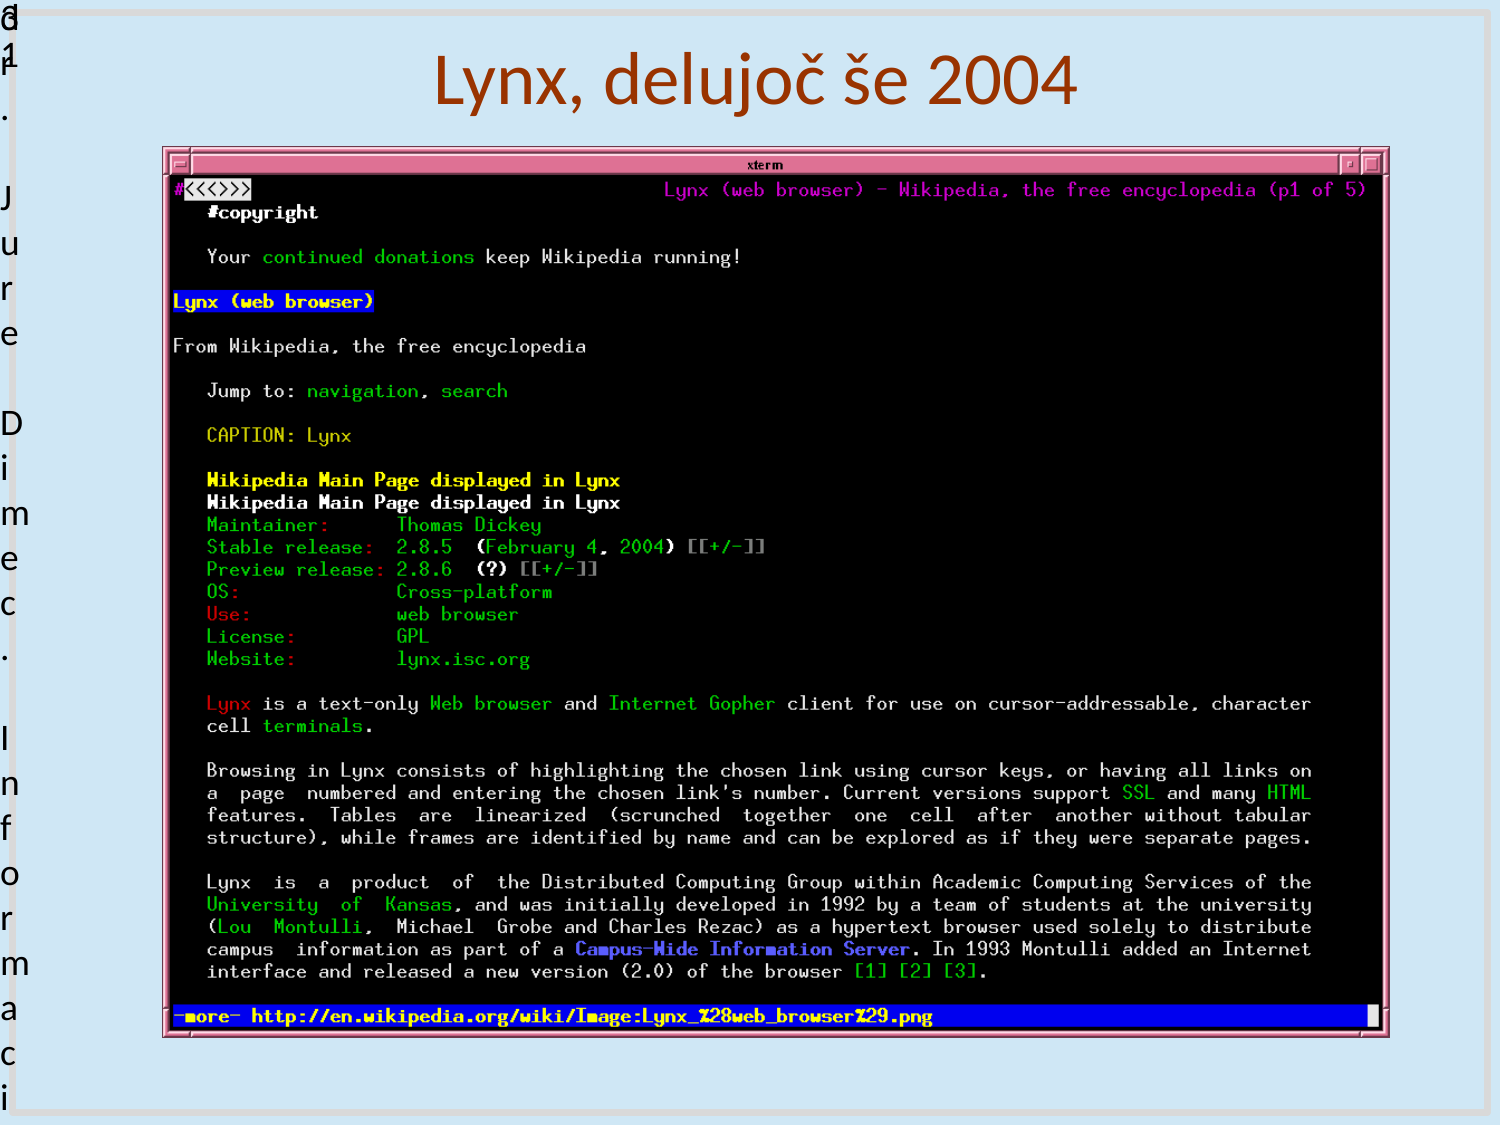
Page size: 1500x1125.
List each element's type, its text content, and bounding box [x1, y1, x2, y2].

picture [162, 146, 1390, 1038]
title Lynx, delujoč še 2004 [37, 37, 1475, 113]
